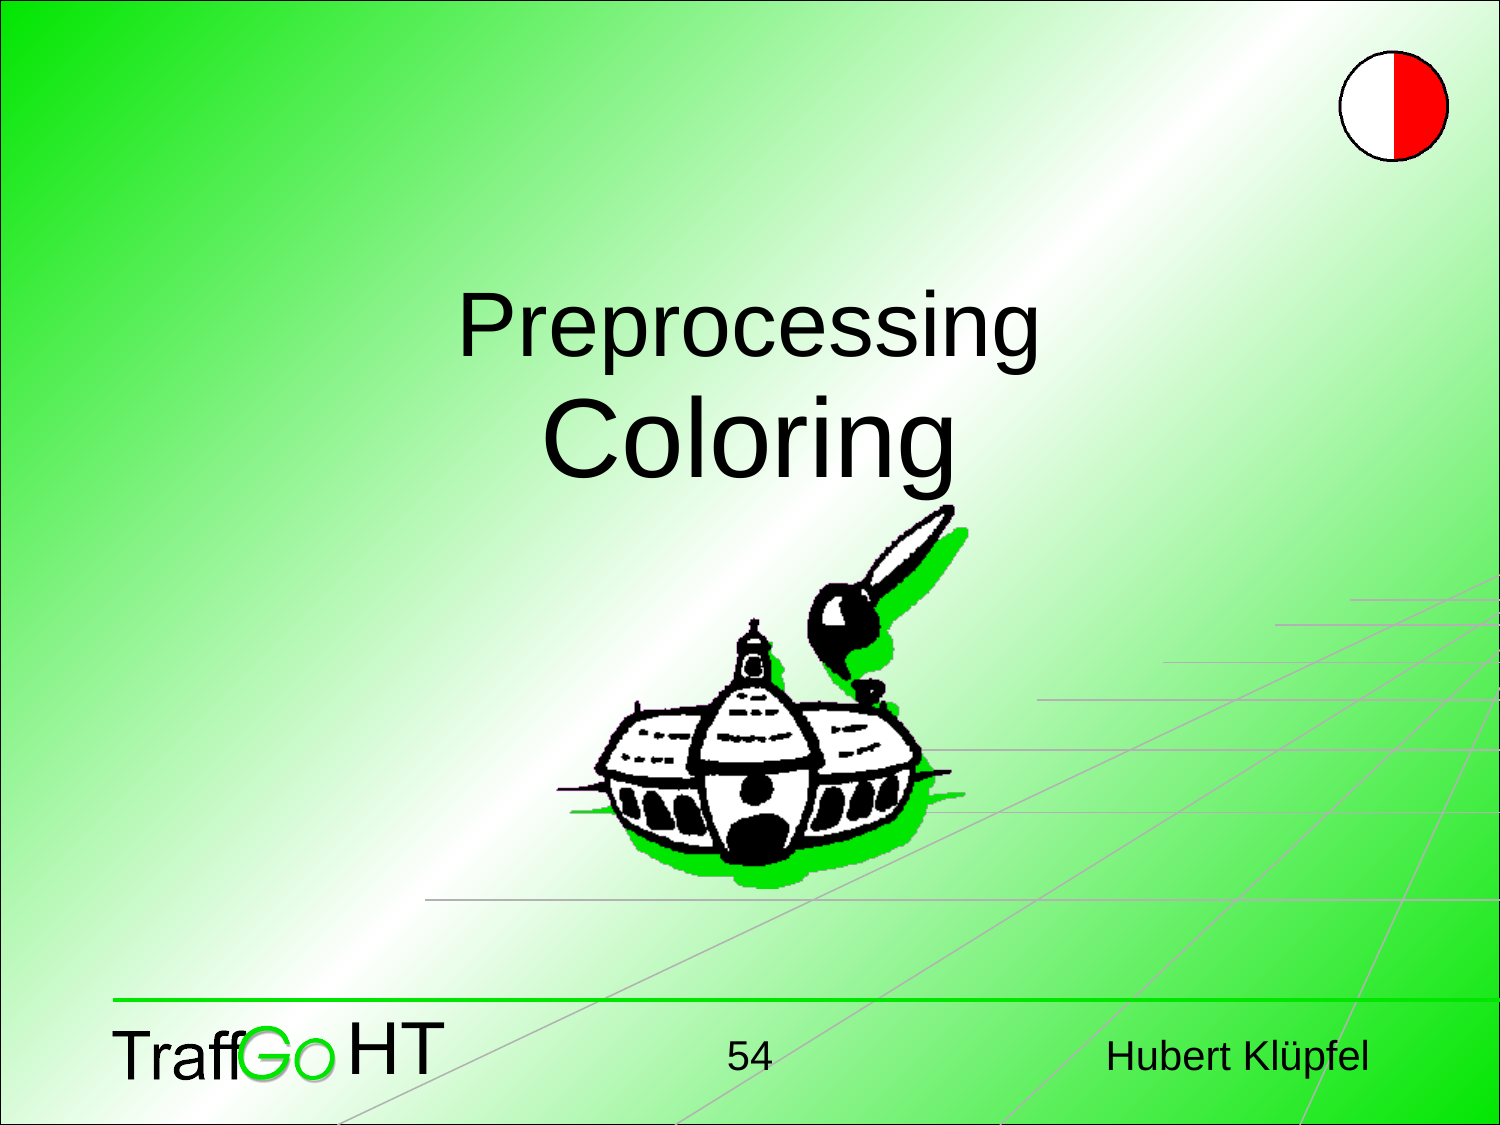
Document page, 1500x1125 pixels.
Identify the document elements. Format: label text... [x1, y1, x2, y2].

picture [112, 1024, 338, 1085]
picture [1337, 49, 1450, 163]
title Preprocessing Coloring [112, 257, 1388, 518]
picture [537, 499, 979, 889]
